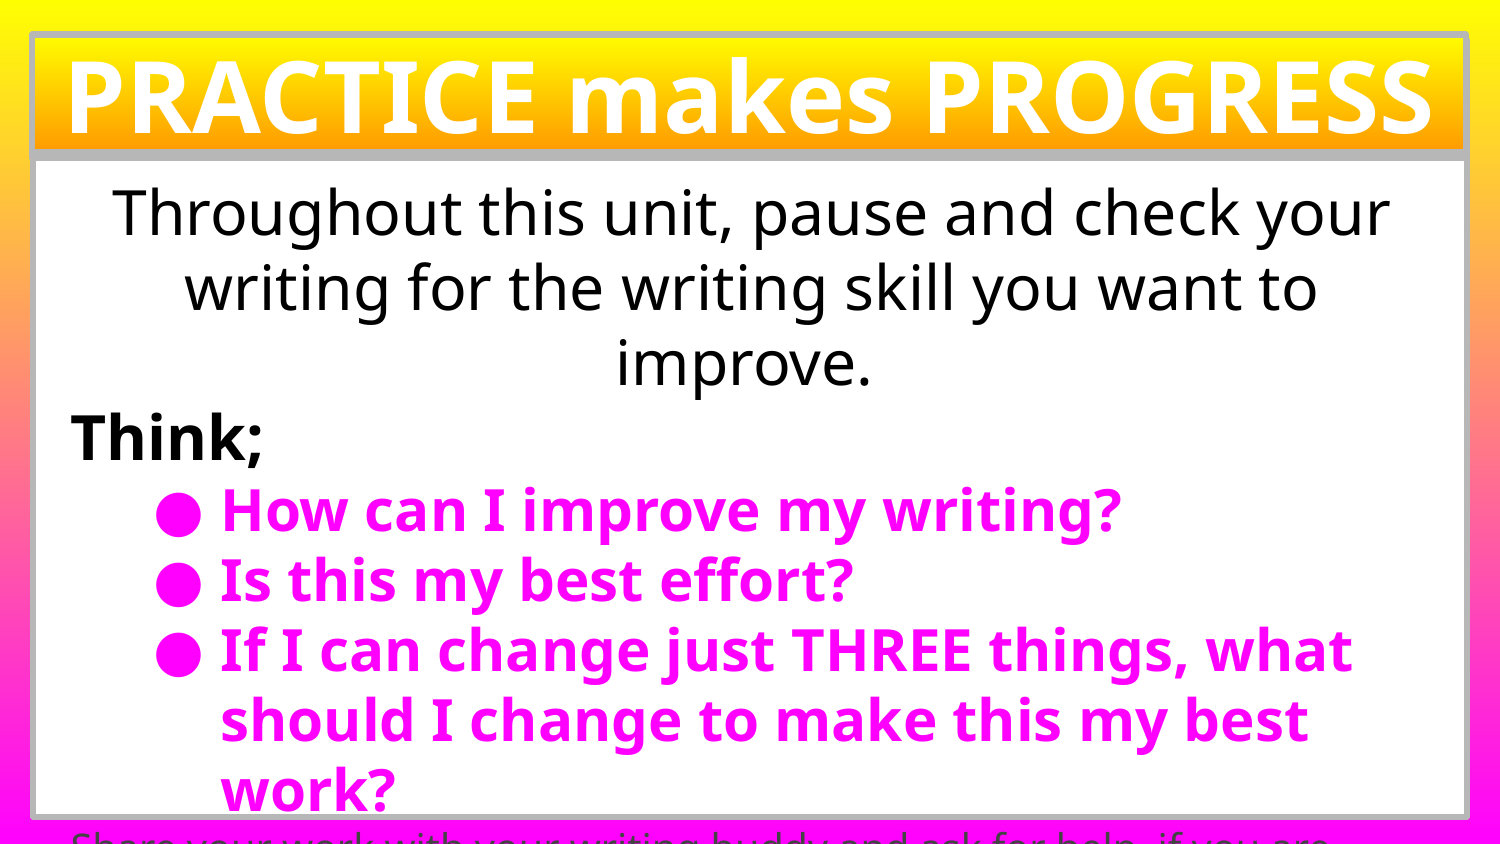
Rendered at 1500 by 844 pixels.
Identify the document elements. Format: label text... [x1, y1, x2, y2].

text_box [32, 40, 1467, 817]
text_box PRACTICE makes PROGRESS [32, 34, 1466, 153]
text_box Throughout this unit, pause and check your writing for the writing skill you want to improve. Think; How can I improve my writing? Is this my best effort? If I can change just THREE things, what should I change to make this my best work? Share your work with your writing buddy and ask for help, if you are struggling. [55, 157, 1450, 812]
